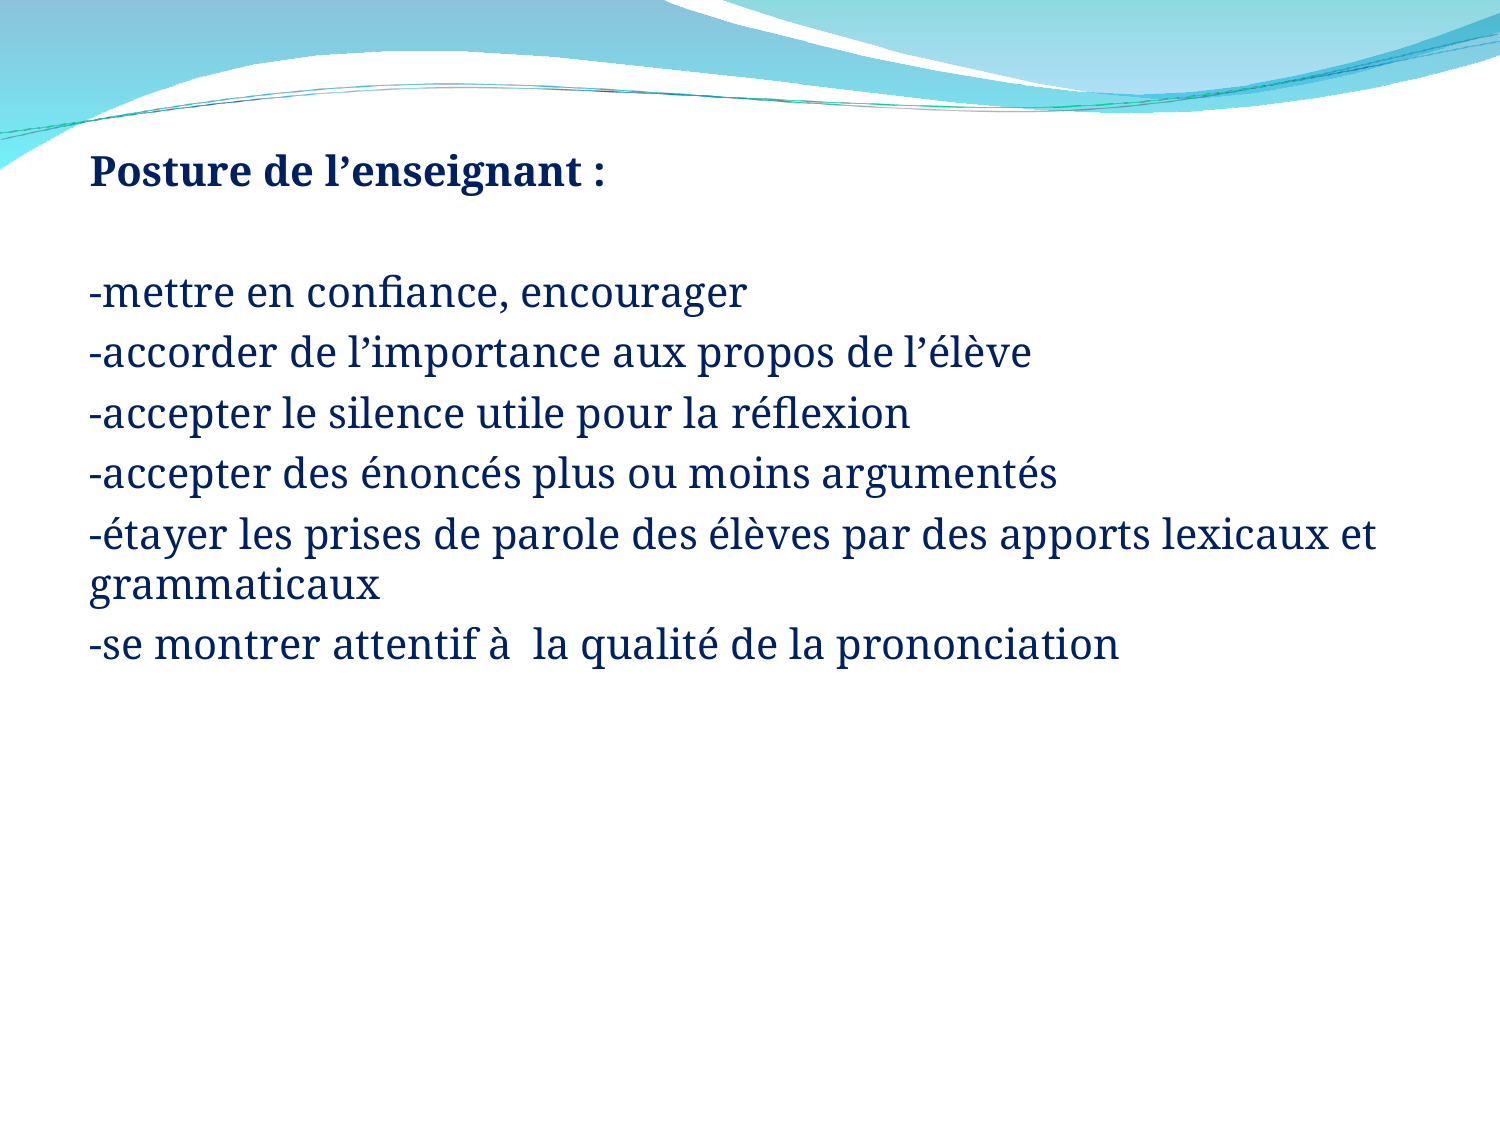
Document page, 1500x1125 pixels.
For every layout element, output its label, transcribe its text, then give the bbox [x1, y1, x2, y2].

picture [0, 33, 1500, 140]
list Posture de l’enseignant : -mettre en confiance, encourager -accorder de l’importance aux propos de l’élève -accepter le silence utile pour la réflexion -accepter des énoncés plus ou moins argumentés -étayer les prises de parole des élèves par des apports lexicaux et grammaticaux -se montrer attentif à la qualité de la prononciation [75, 137, 1426, 1038]
